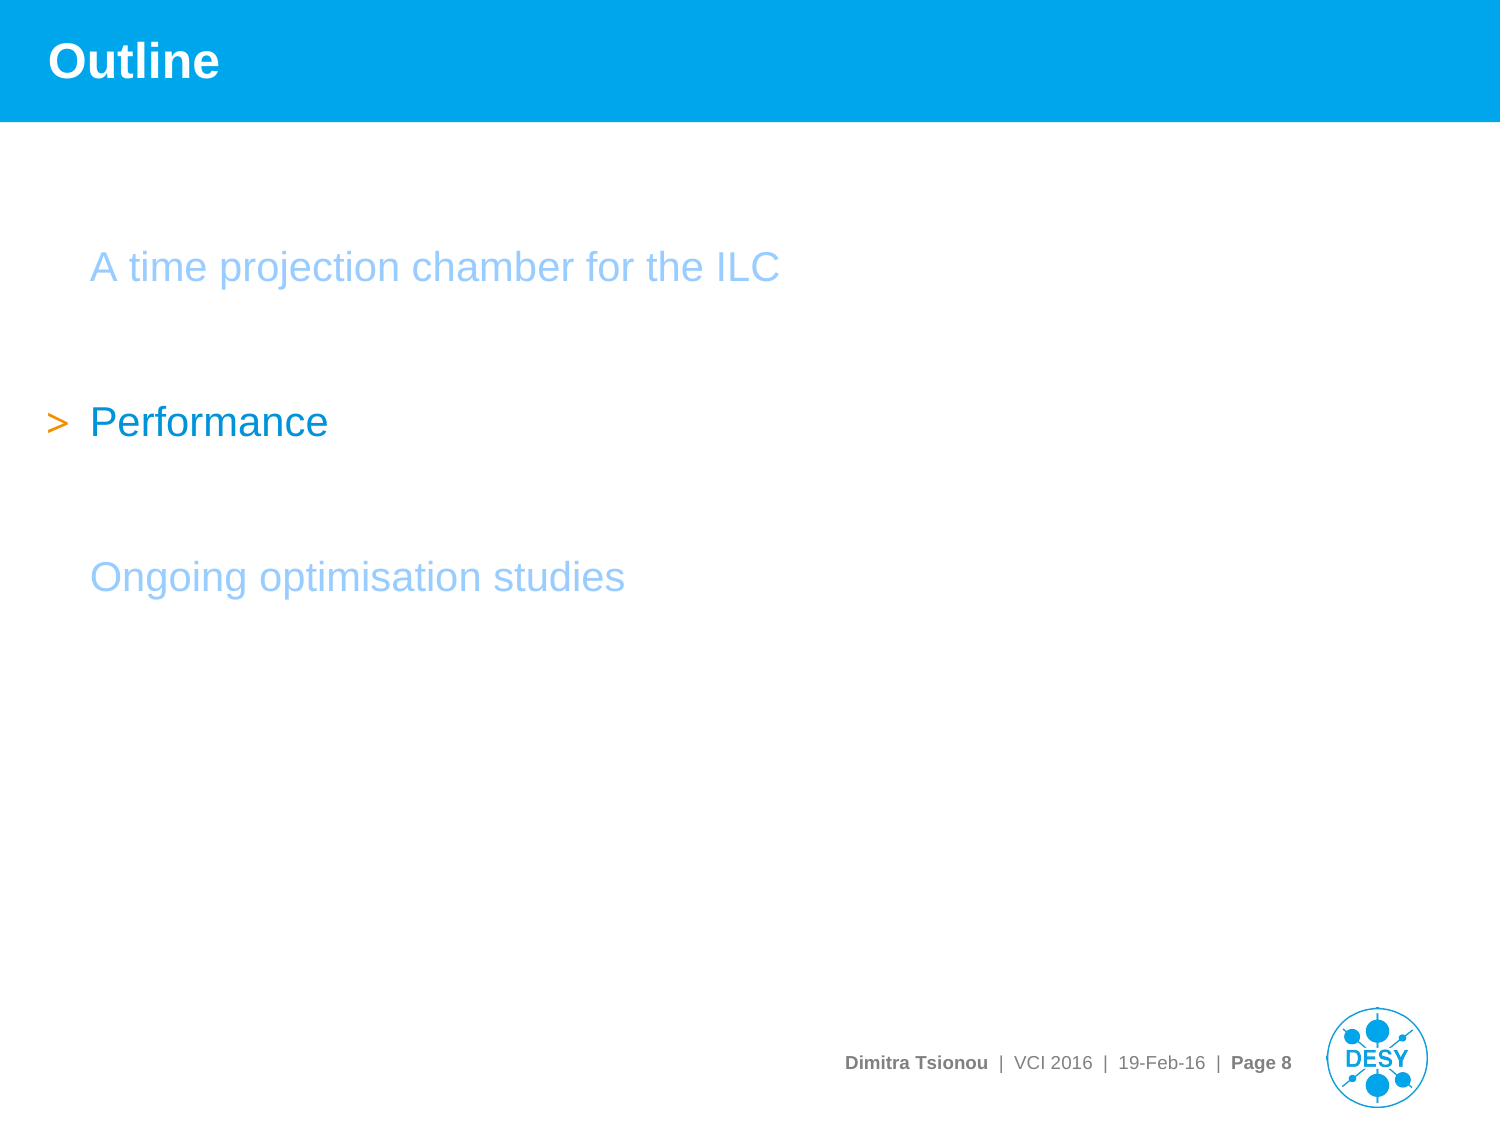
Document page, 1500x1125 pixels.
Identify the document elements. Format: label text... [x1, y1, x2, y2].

picture [1326, 1007, 1428, 1108]
title Outline [47, 16, 1446, 107]
list A time projection chamber for the ILC Performance Ongoing optimisation studies [46, 160, 1444, 813]
